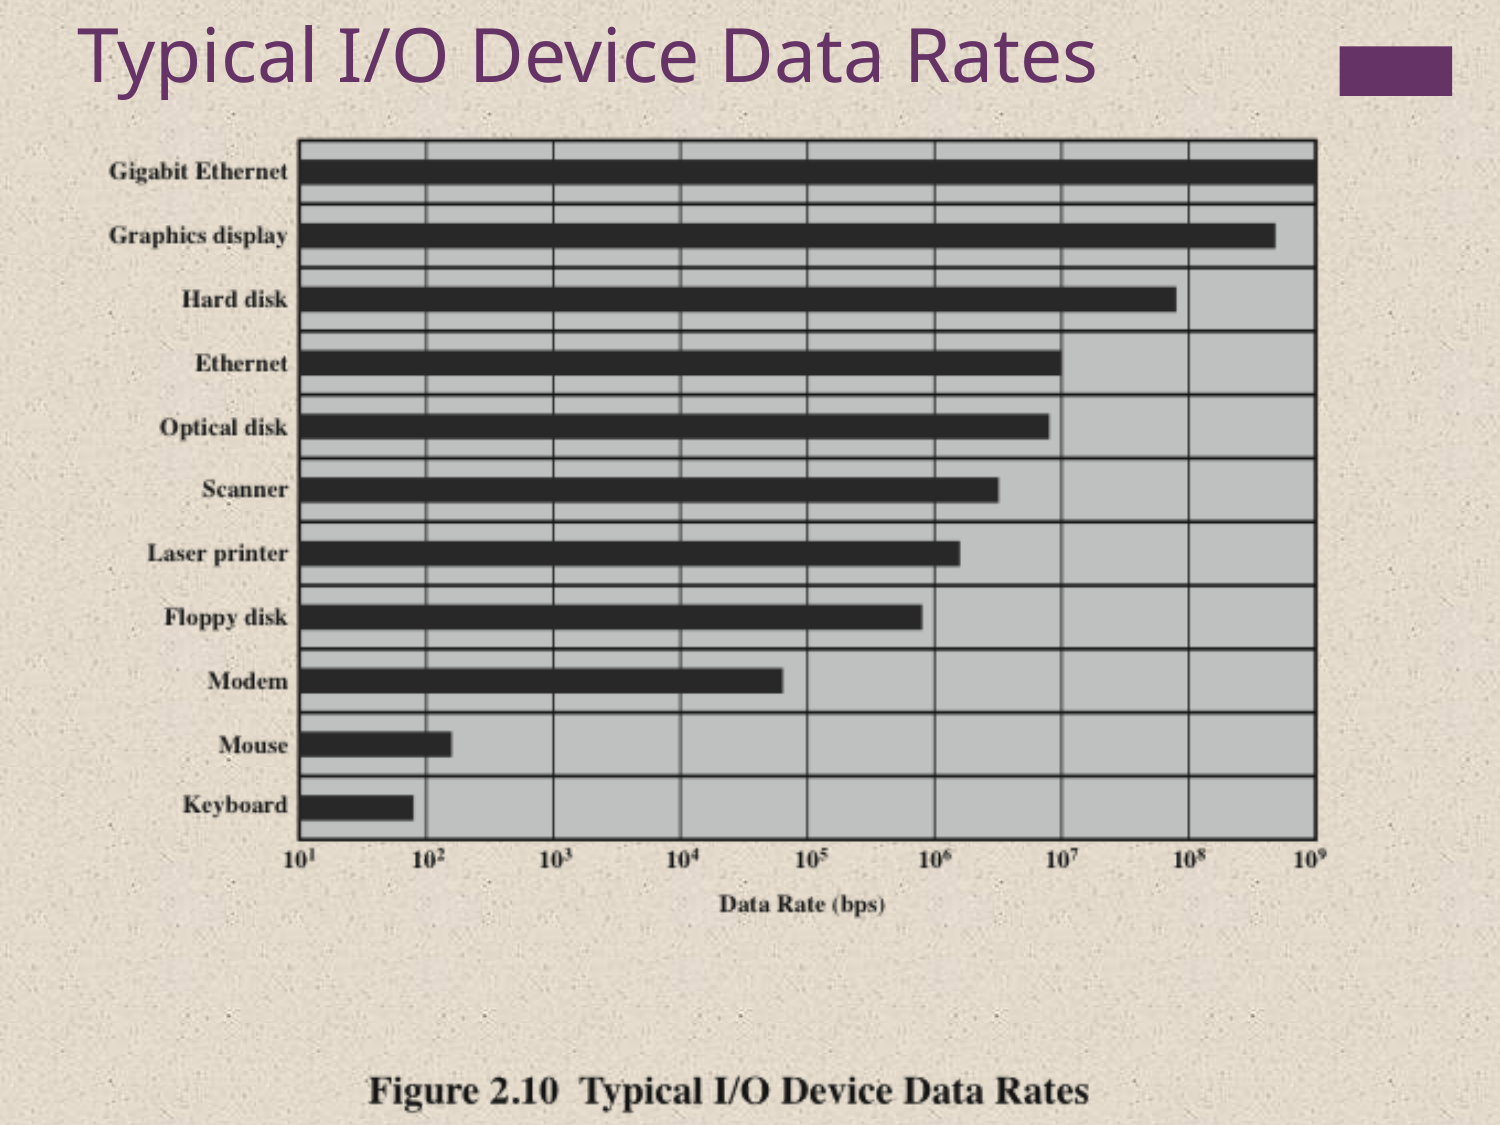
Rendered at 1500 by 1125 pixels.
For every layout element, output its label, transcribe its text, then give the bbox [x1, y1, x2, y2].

title Typical I/O Device Data Rates [62, 0, 1338, 67]
picture [0, 0, 1500, 1125]
